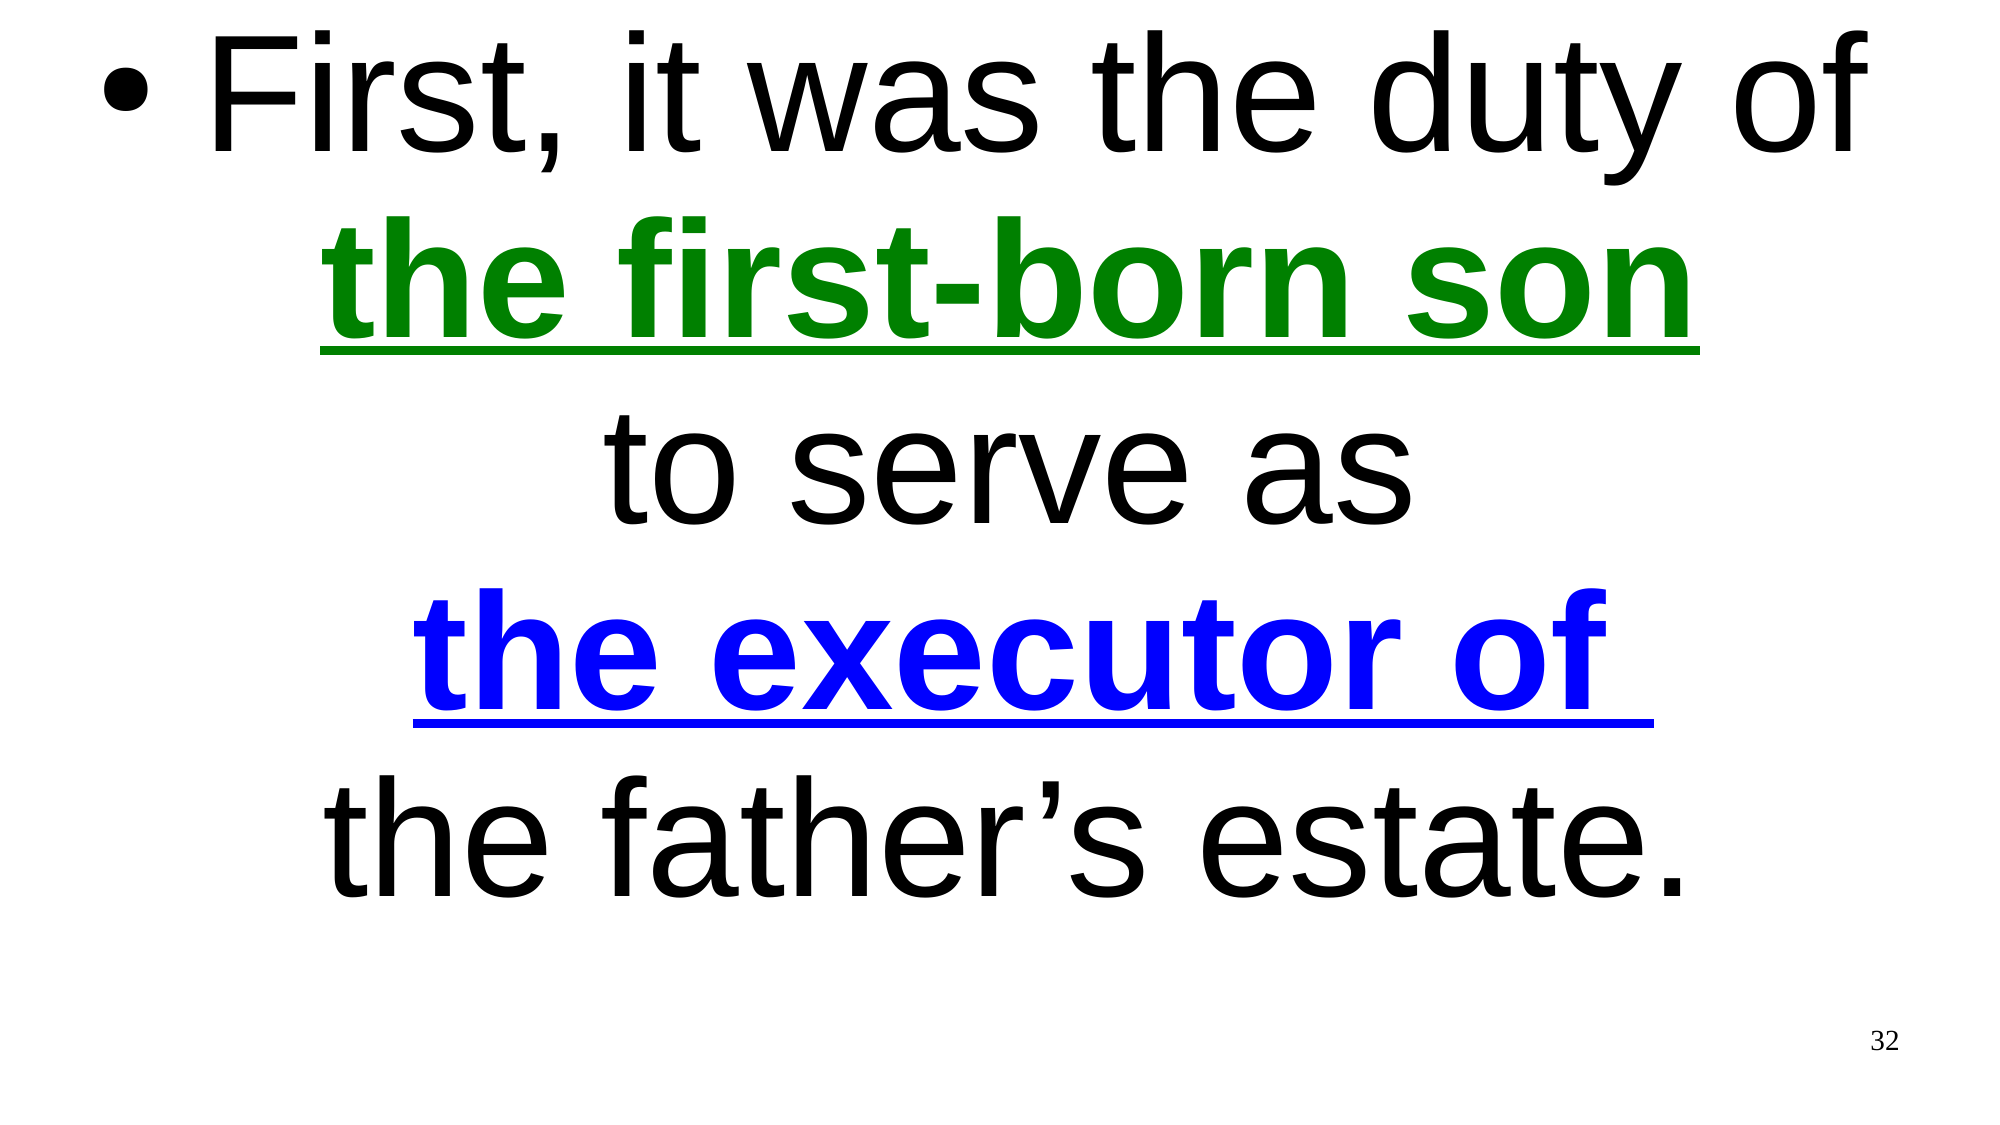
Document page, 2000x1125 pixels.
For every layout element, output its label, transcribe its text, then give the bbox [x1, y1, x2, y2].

list First, it was the duty of the first-born son to serve as the executor of the father’s estate. [0, 0, 1996, 1123]
